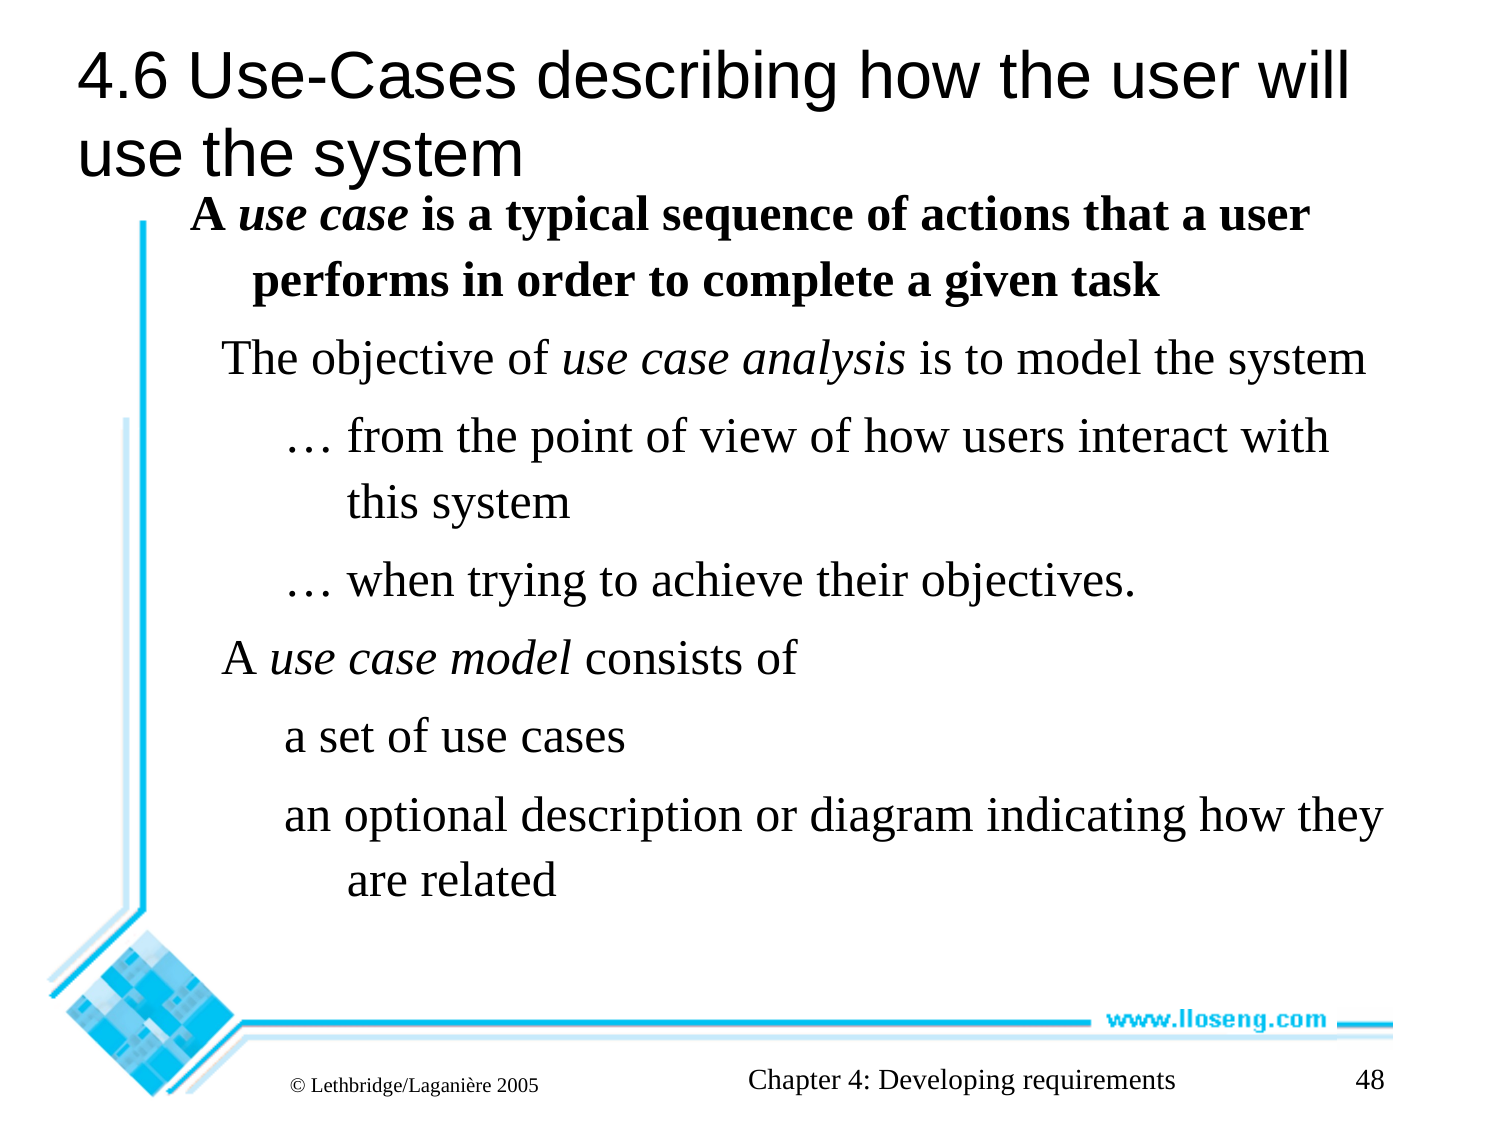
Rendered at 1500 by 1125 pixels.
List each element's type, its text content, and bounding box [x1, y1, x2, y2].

text_box Chapter 4: Developing requirements [624, 1050, 1300, 1125]
picture [35, 209, 1393, 1099]
text_box © Lethbridge/Laganière 2005 [275, 1062, 601, 1125]
title 4.6 Use-Cases describing how the user will use the system [62, 27, 1413, 198]
text_box <number> [1325, 1050, 1401, 1125]
picture [163, 994, 174, 1016]
list A use case is a typical sequence of actions that a user performs in order to complete a given task The objective of use case analysis is to model the system … from the point of view of how users interact with this system … when trying to achieve their objectives. A use case model consists of a set of use cases an optional description or diagram indicating how they are related [174, 167, 1413, 1049]
